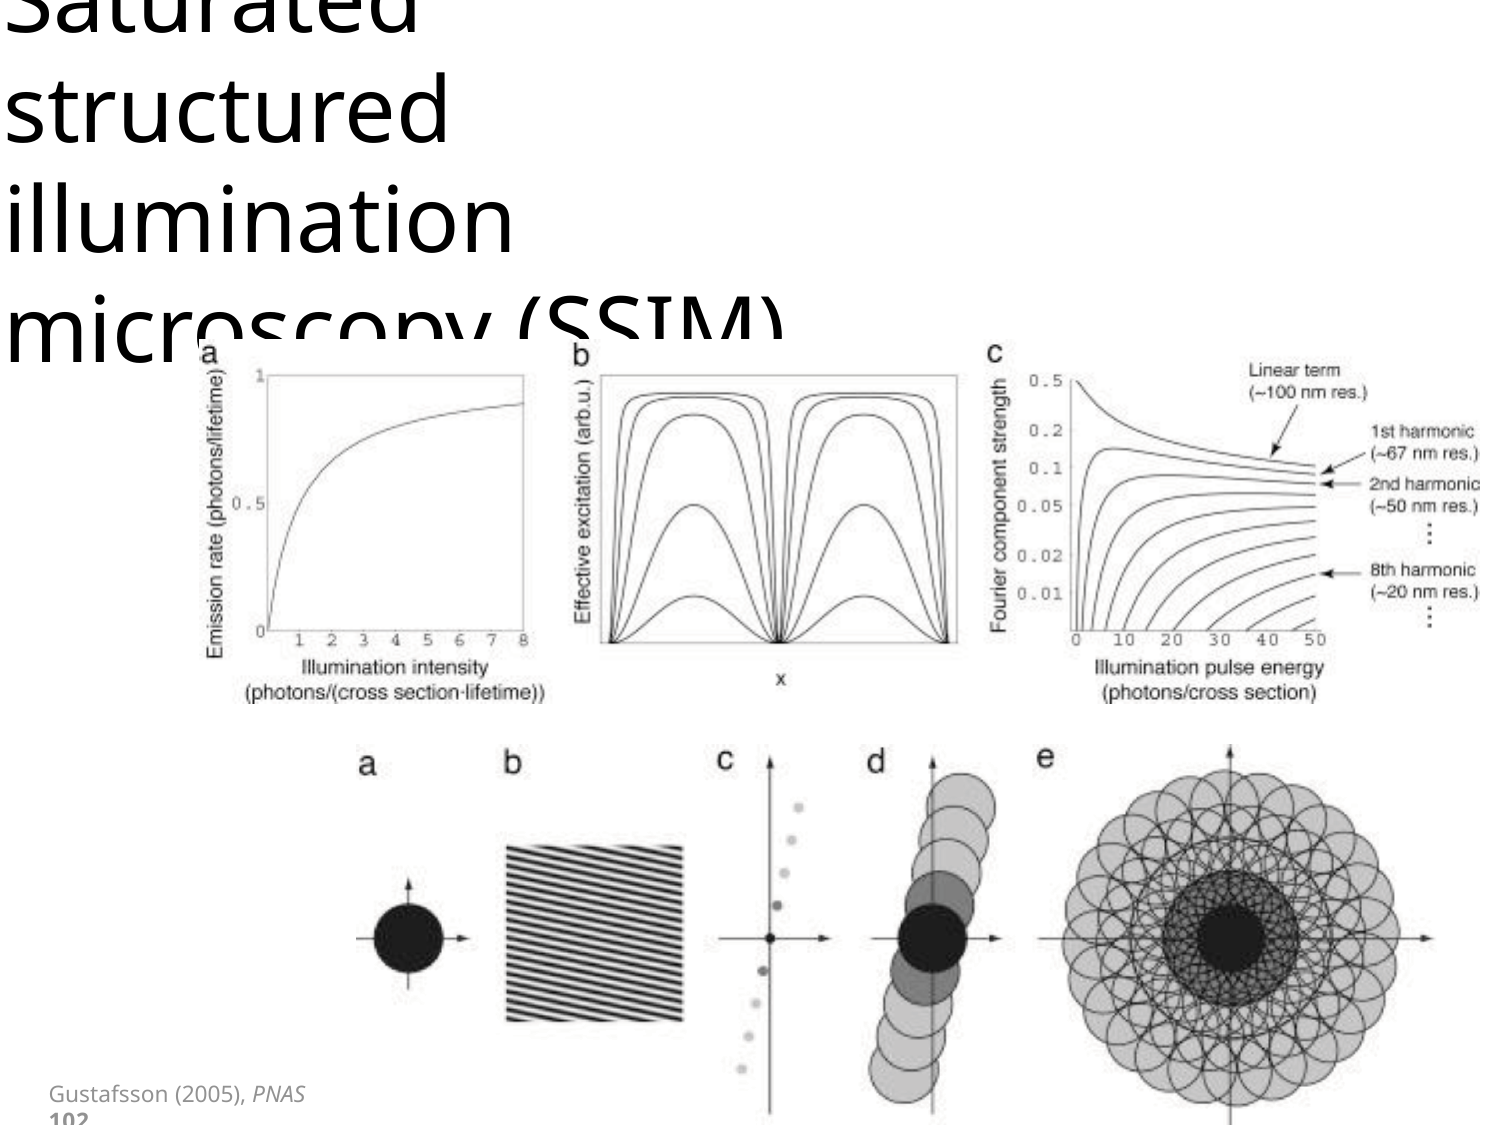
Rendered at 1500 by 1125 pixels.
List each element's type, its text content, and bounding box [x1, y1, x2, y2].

picture [199, 339, 1480, 704]
text_box Gustafsson (2005), PNAS 102 [47, 1080, 325, 1108]
title Non linear SIM - Saturated structured illumination microscopy (SSIM) [0, 0, 880, 328]
picture [356, 744, 1437, 1125]
